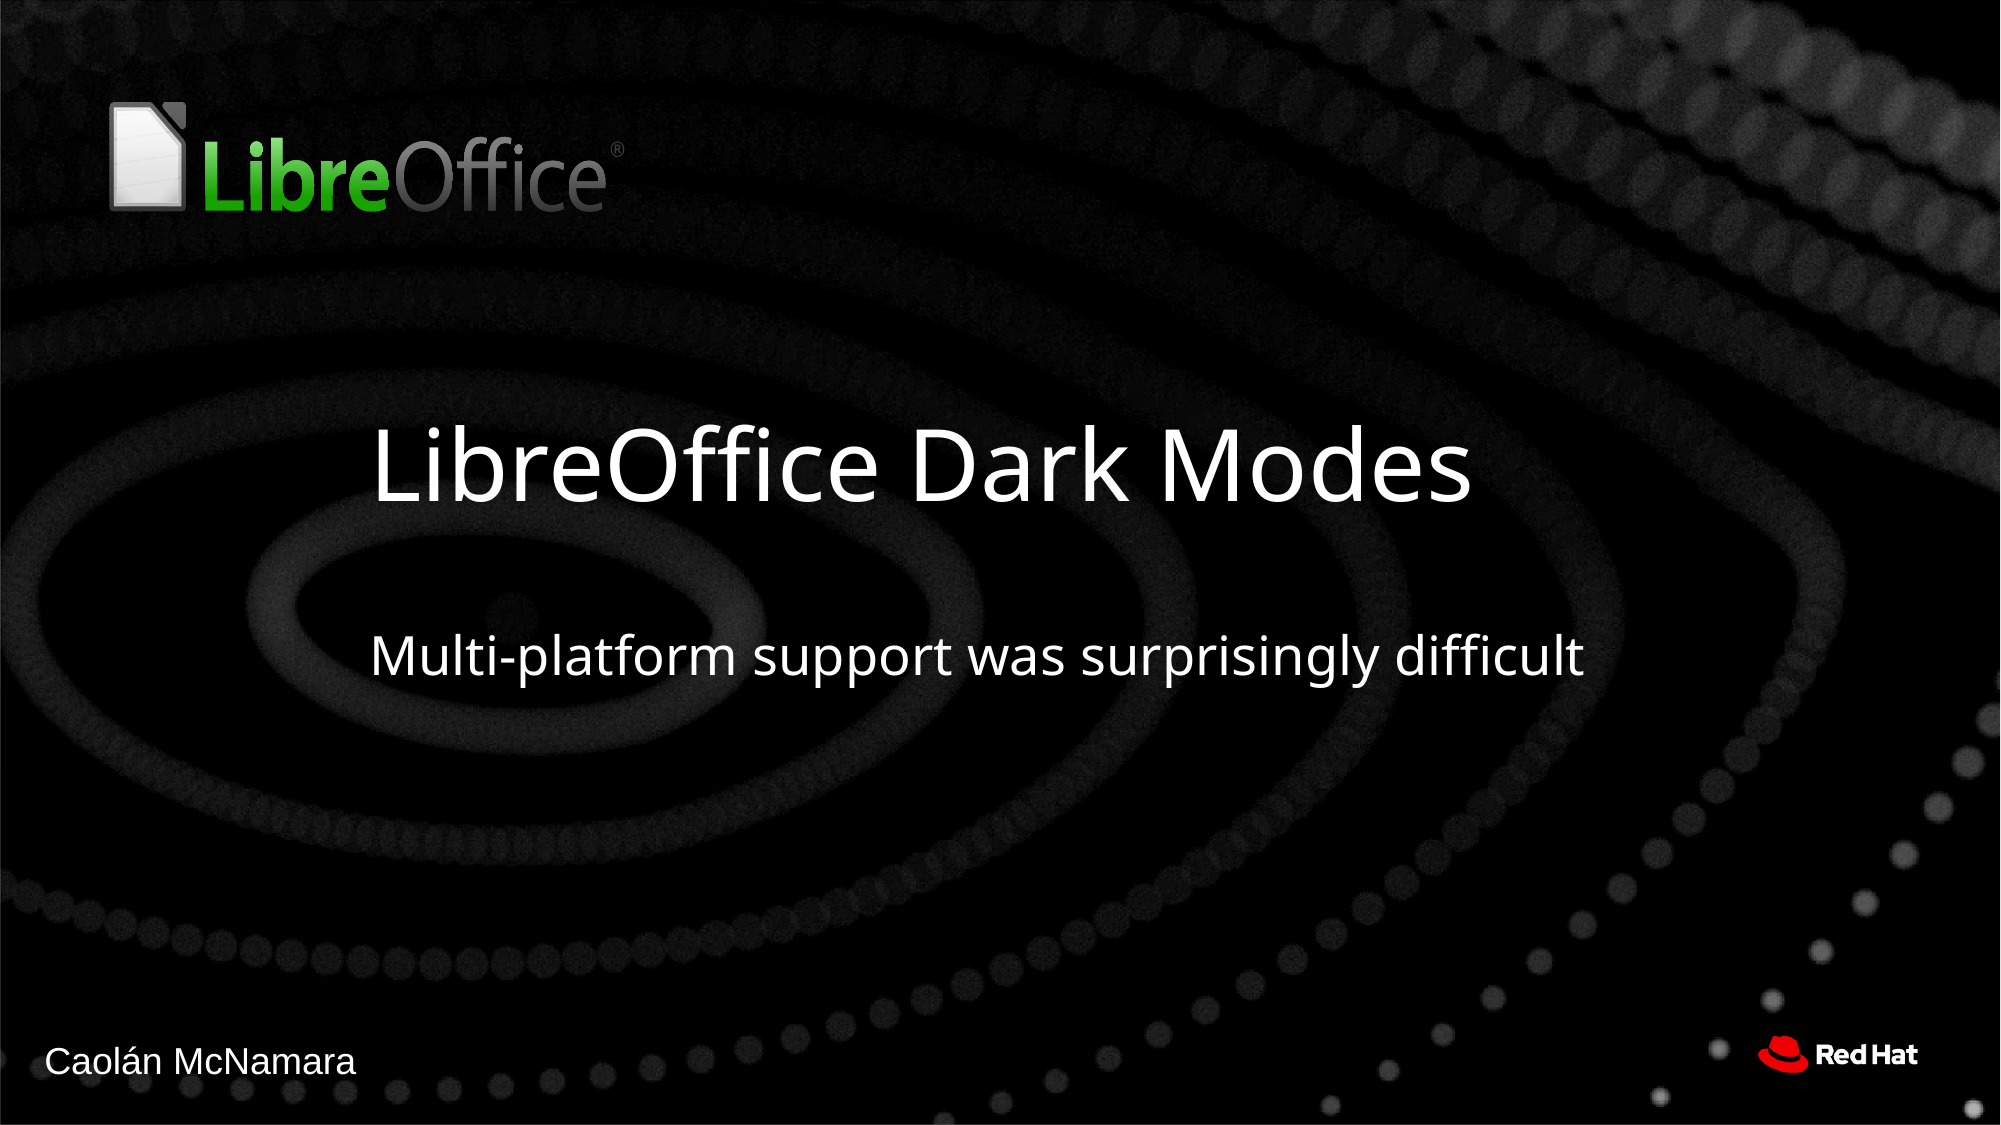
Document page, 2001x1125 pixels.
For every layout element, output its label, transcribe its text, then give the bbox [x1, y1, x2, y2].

text_box LibreOffice Dark Modes Multi-platform support was surprisingly difficult [354, 377, 1684, 702]
picture [0, 0, 2001, 1125]
text_box Caolán McNamara [29, 1033, 443, 1091]
